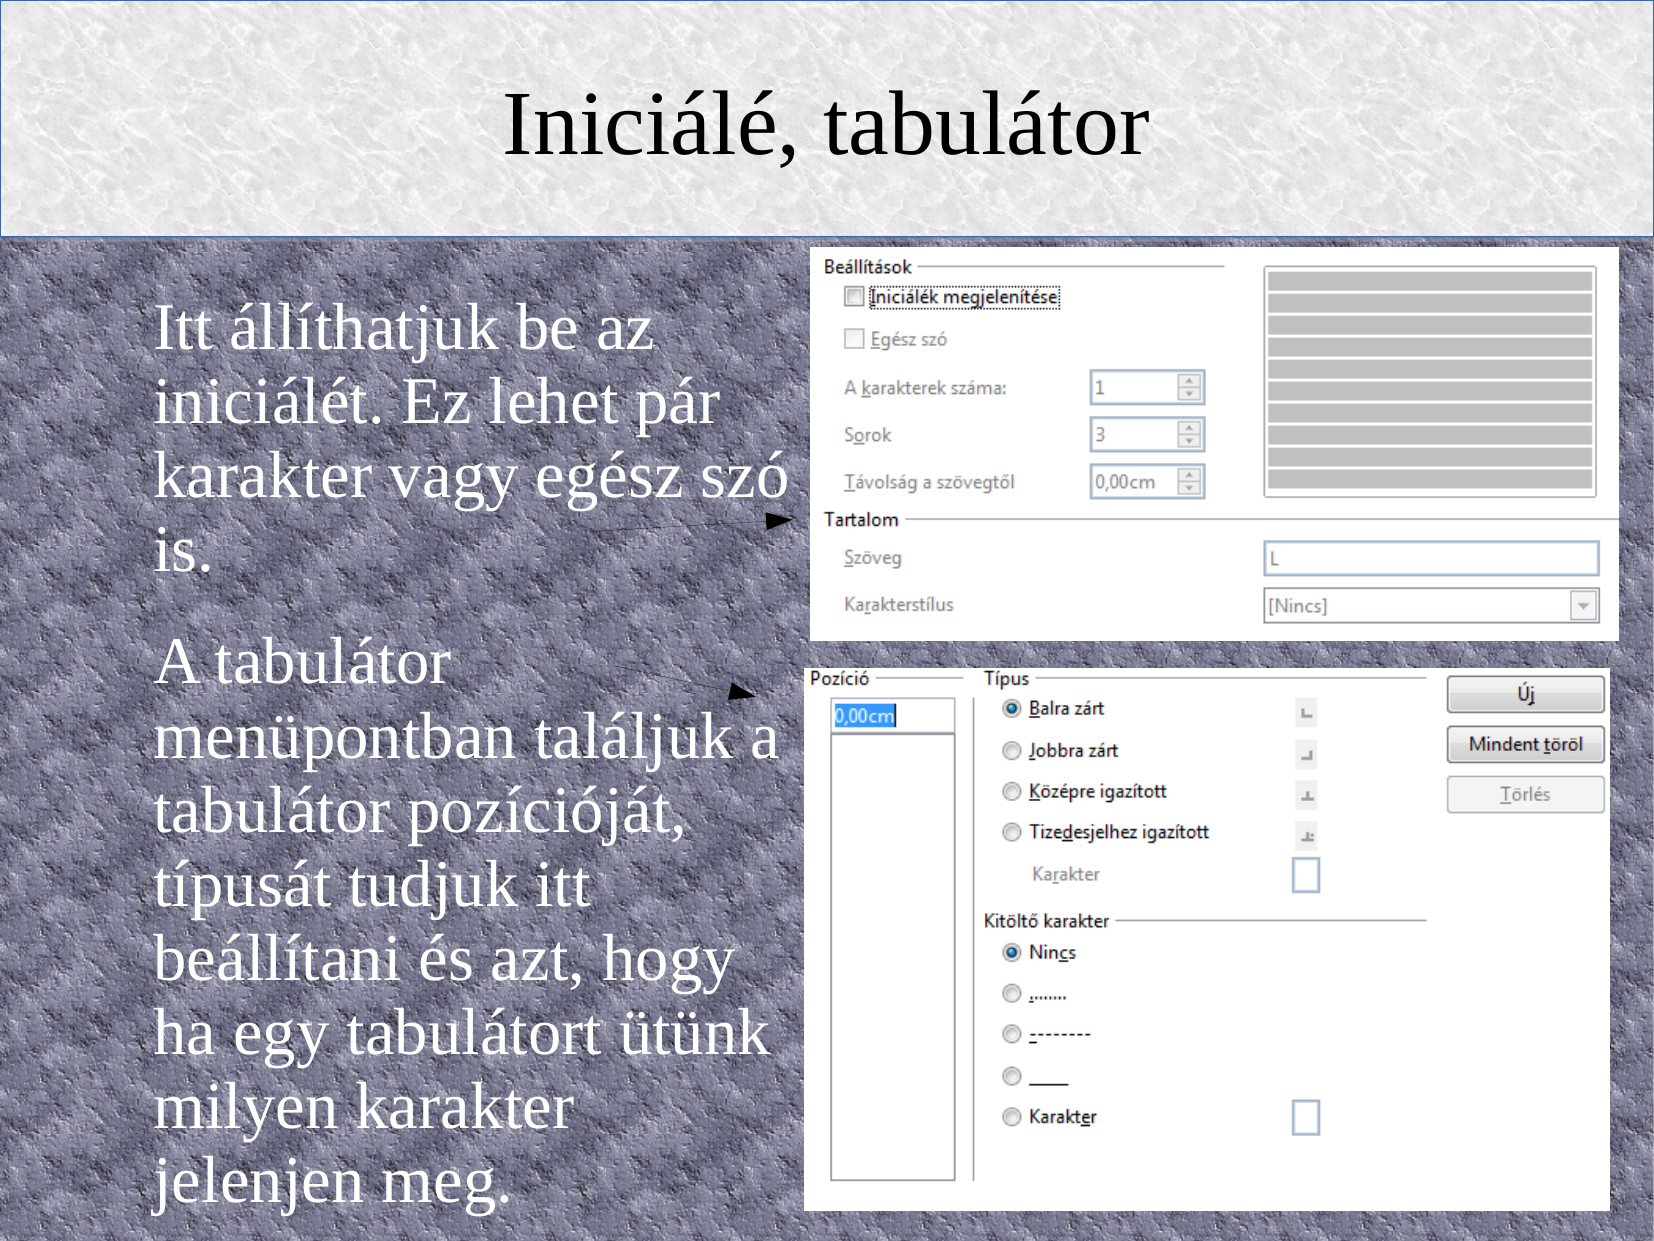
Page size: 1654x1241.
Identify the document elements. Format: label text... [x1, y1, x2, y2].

list Itt állíthatjuk be az iniciálét. Ez lehet pár karakter vagy egész szó is. [82, 290, 809, 634]
title Iniciálé, tabulátor [82, 19, 1571, 227]
picture [1, 1, 1653, 236]
list A tabulátor menüpontban találjuk a tabulátor pozícióját, típusát tudjuk itt beállítani és azt, hogy ha egy tabulátort ütünk milyen karakter jelenjen meg. [82, 624, 793, 1217]
picture [0, 237, 1654, 1241]
